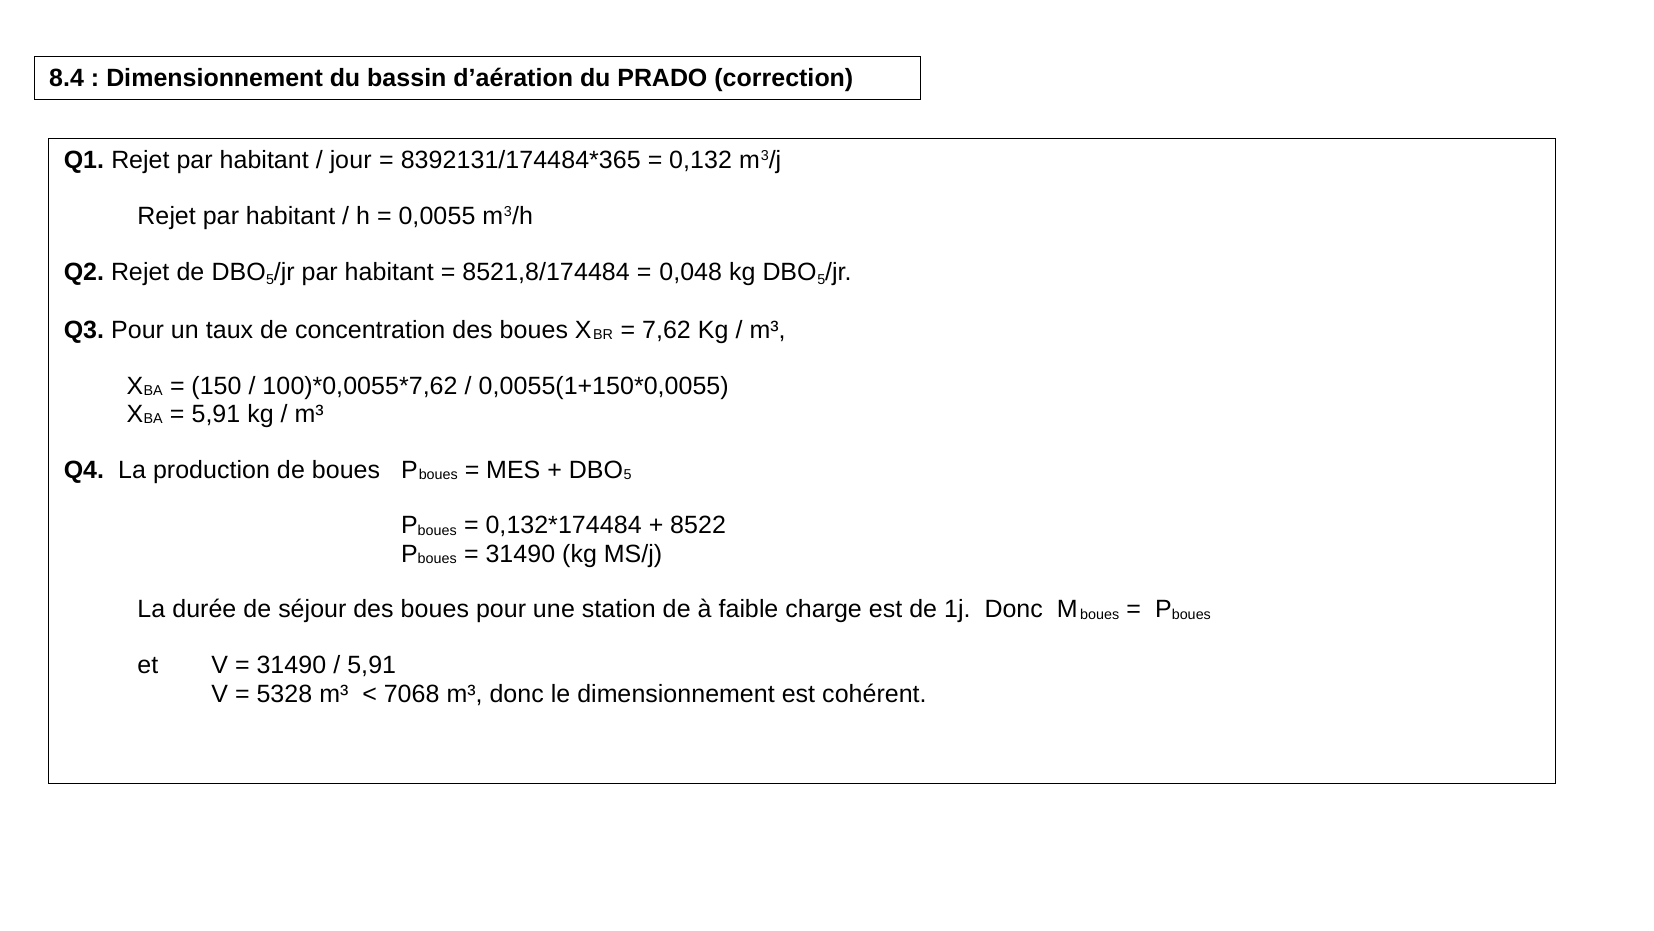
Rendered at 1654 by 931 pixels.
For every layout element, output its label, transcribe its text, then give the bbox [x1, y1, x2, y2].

text_box 8.4 : Dimensionnement du bassin d’aération du PRADO (correction) [34, 56, 921, 100]
text_box Q1. Rejet par habitant / jour = 8392131/174484*365 = 0,132 m3/j Rejet par habitant / h = 0,0055 m3/h Q2. Rejet de DBO5/jr par habitant = 8521,8/174484 = 0,048 kg DBO5/jr. Q3. Pour un taux de concentration des boues XBR = 7,62 Kg / m³, XBA = (150 / 100)*0,0055*7,62 / 0,0055(1+150*0,0055) XBA = 5,91 kg / m³ Q4. La production de boues Pboues = MES + DBO5 Pboues = 0,132*174484 + 8522 Pboues = 31490 (kg MS/j) La durée de séjour des boues pour une station de à faible charge est de 1j. Donc Mboues = Pboues et V = 31490 / 5,91 V = 5328 m³ < 7068 m³, donc le dimensionnement est cohérent. [48, 138, 1556, 784]
